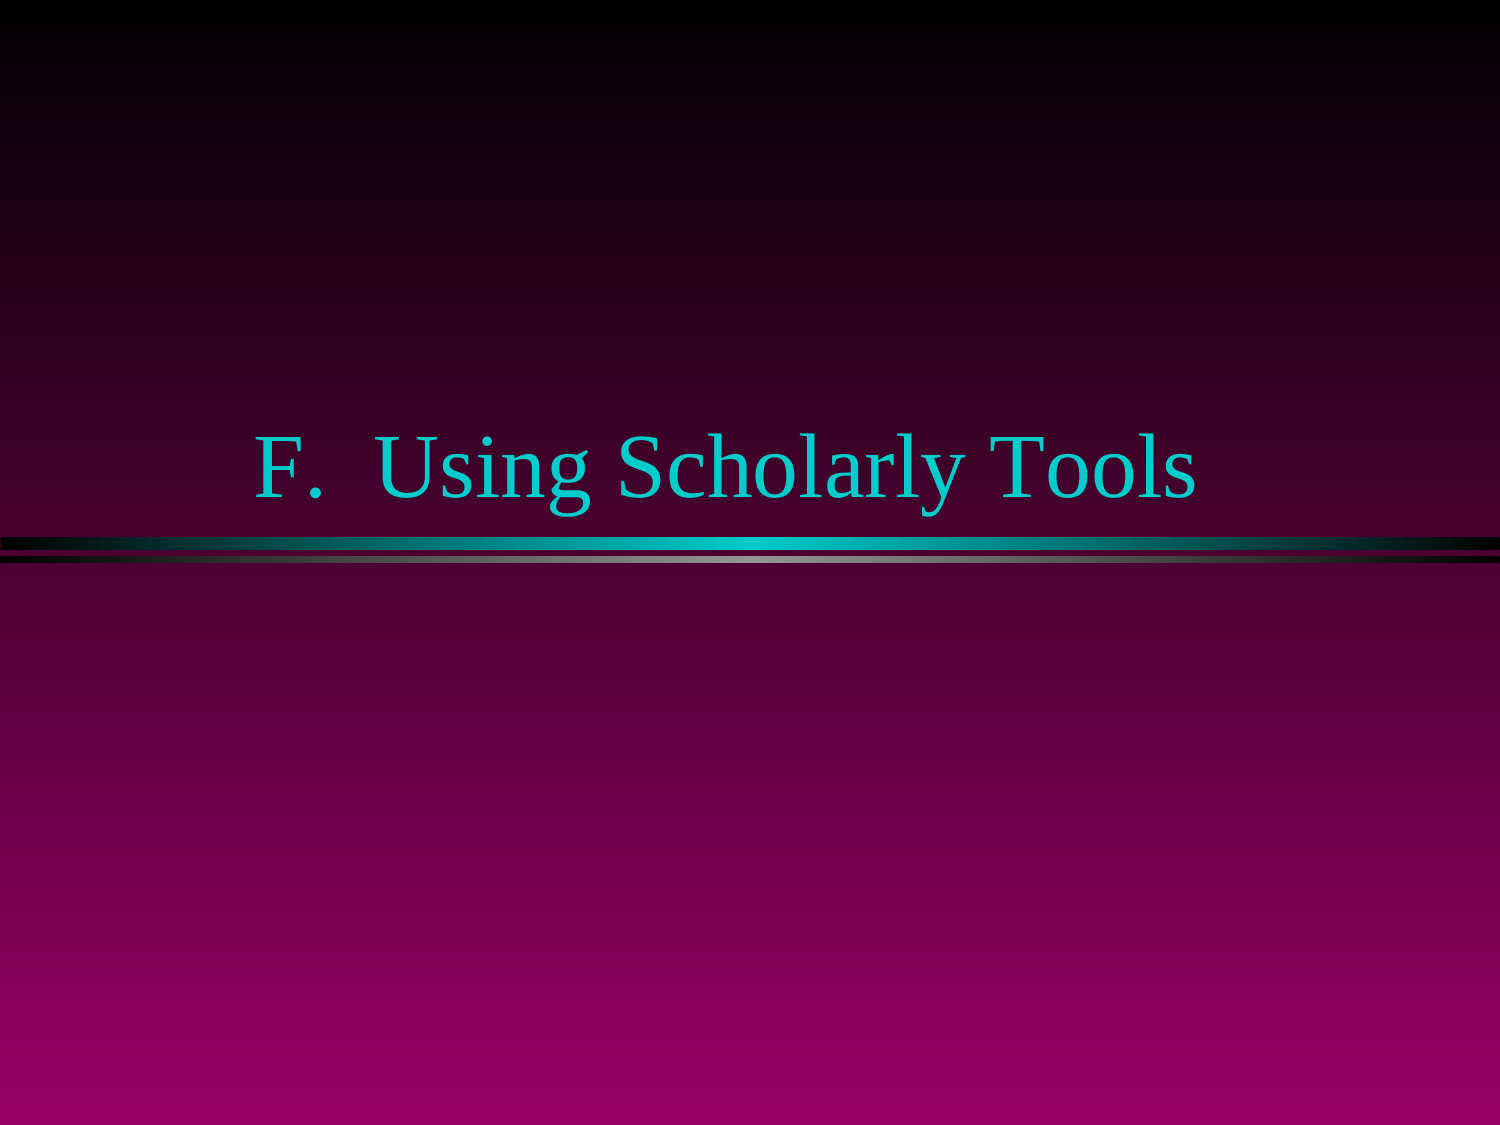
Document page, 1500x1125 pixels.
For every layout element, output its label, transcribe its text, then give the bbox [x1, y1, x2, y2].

title F. Using Scholarly Tools [112, 337, 1388, 525]
